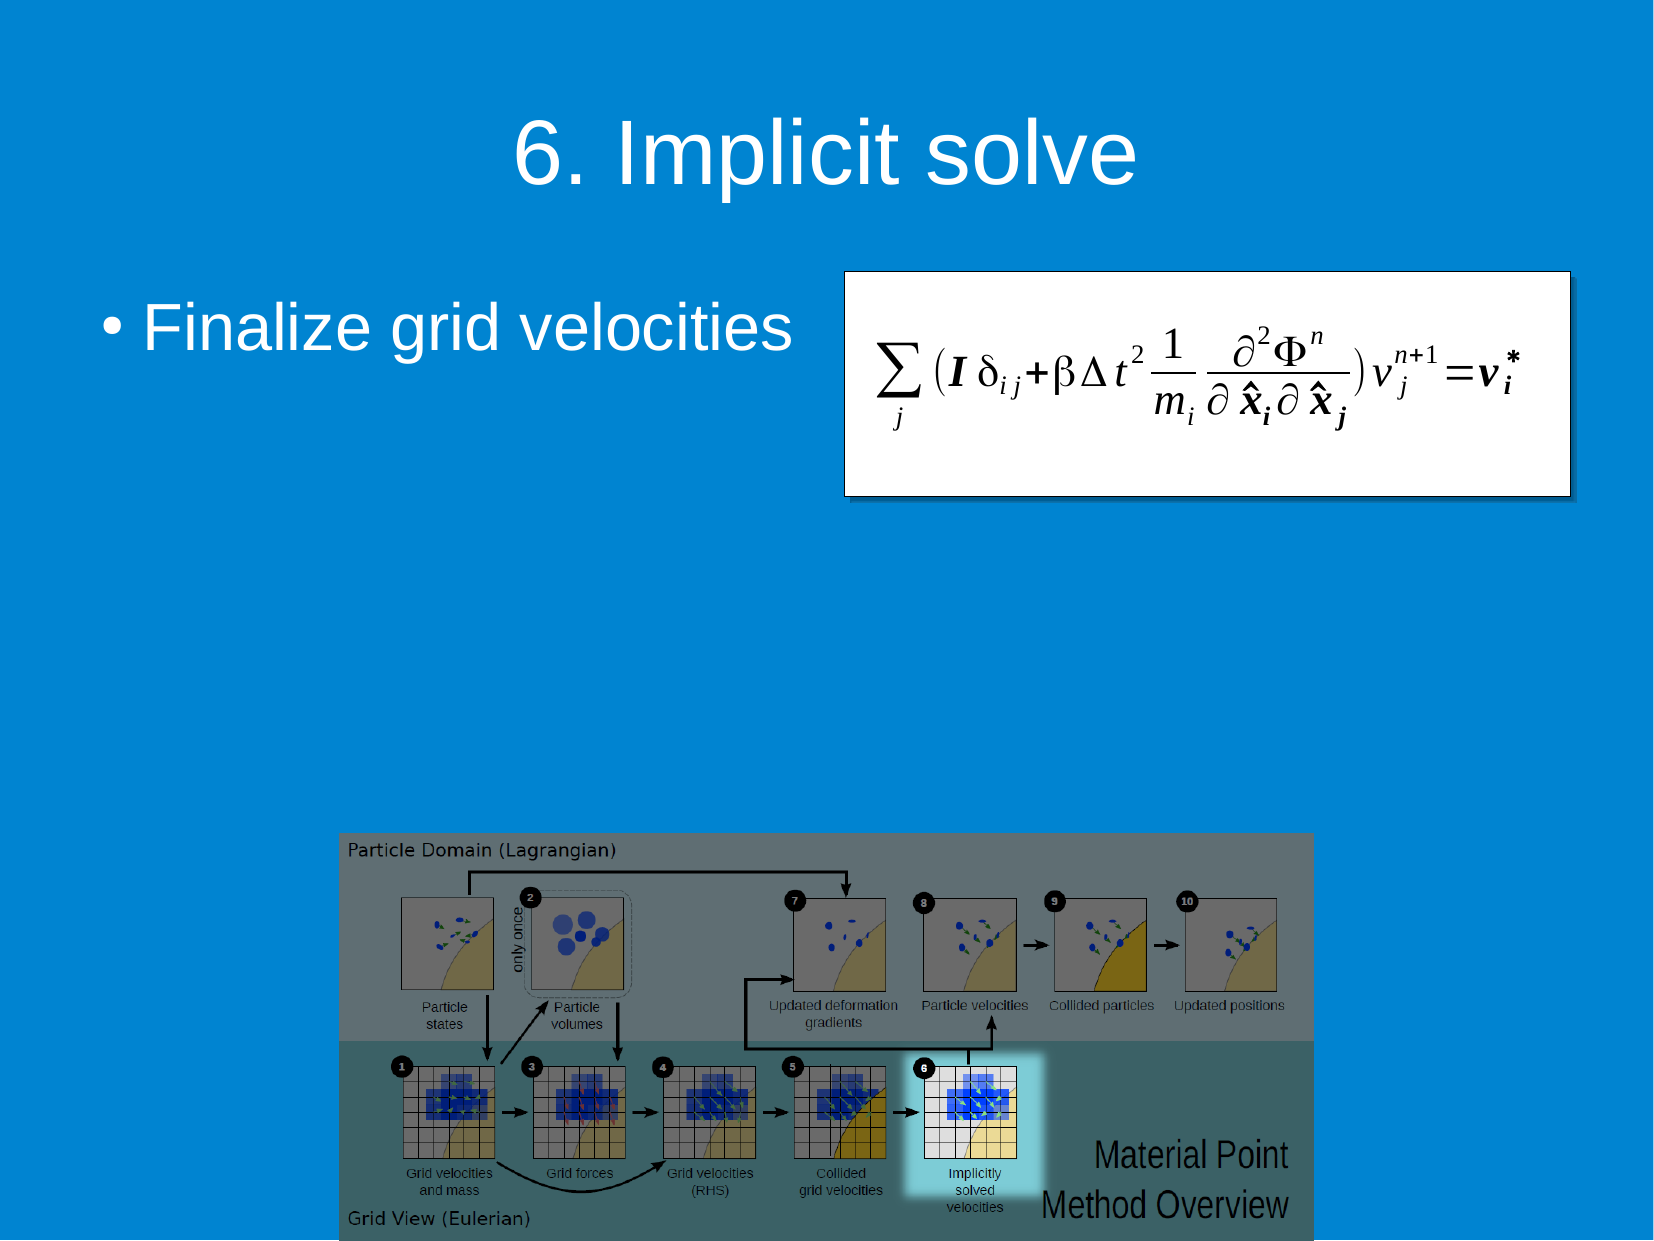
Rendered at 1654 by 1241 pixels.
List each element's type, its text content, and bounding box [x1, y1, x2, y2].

title 6. Implicit solve [82, 49, 1571, 257]
list Finalize grid velocities [82, 290, 809, 1010]
picture [339, 833, 1314, 1241]
chart [862, 318, 1536, 432]
list as [844, 271, 1571, 497]
